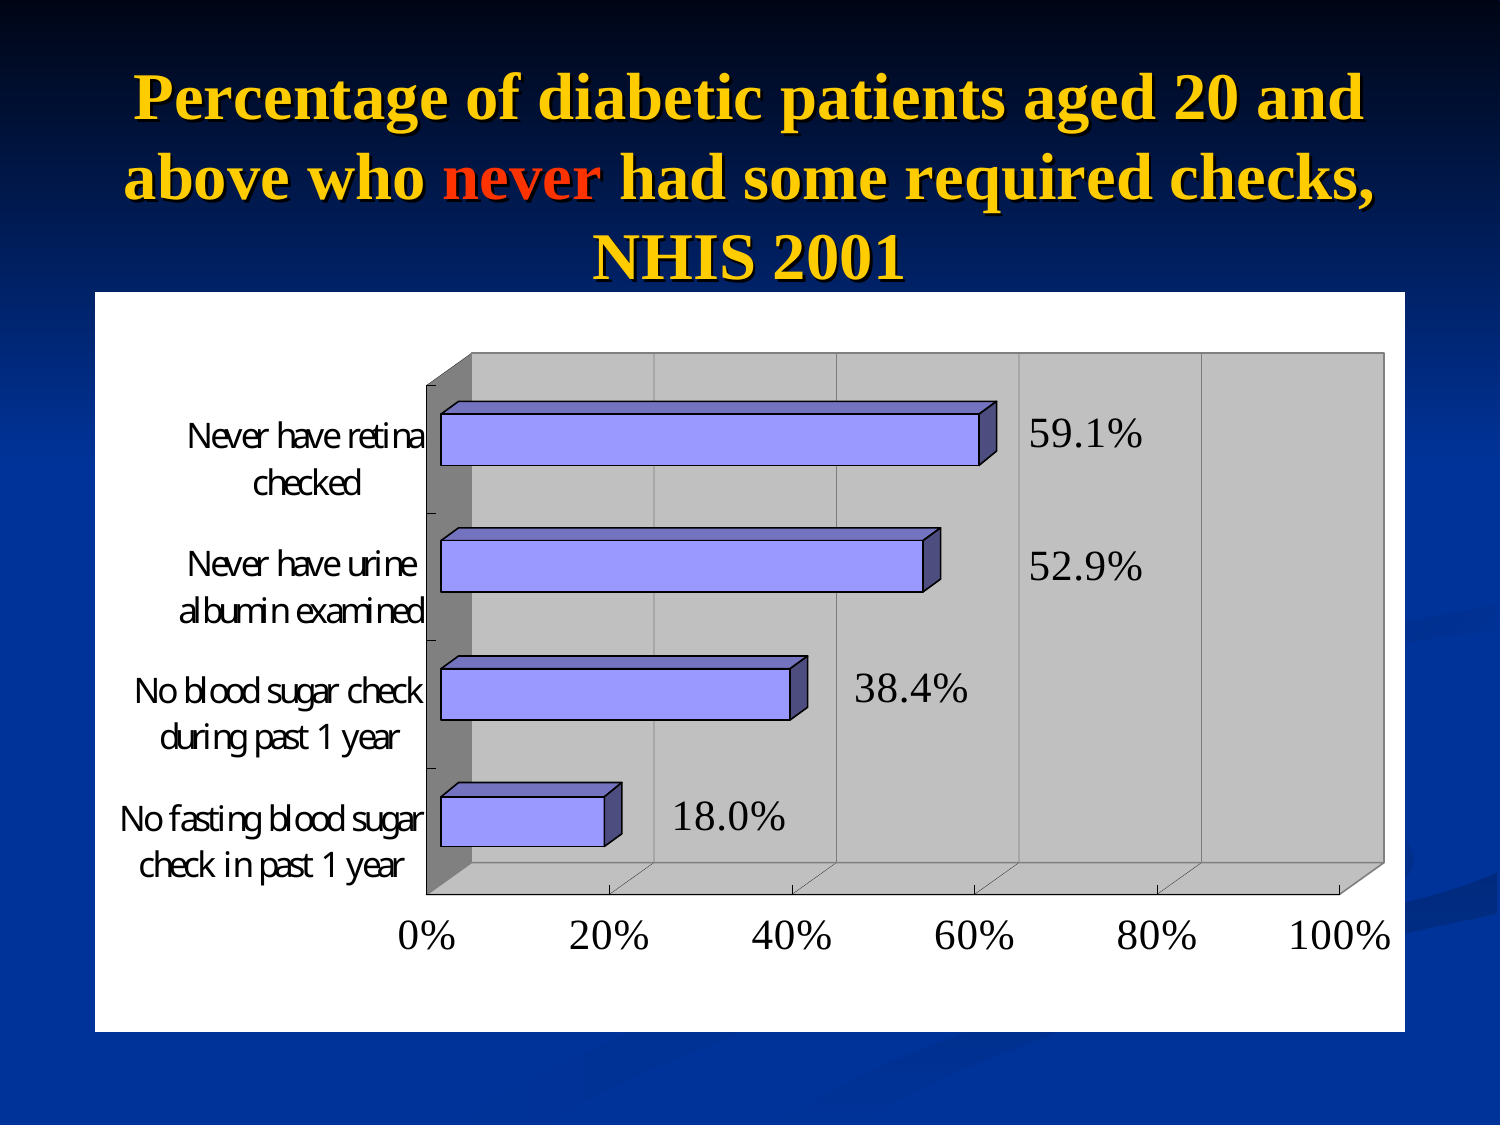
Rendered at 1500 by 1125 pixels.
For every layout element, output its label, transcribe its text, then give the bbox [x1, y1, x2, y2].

title Percentage of diabetic patients aged 20 and above who never had some required checks, NHIS 2001 [75, 45, 1426, 250]
chart [95, 292, 1405, 1033]
